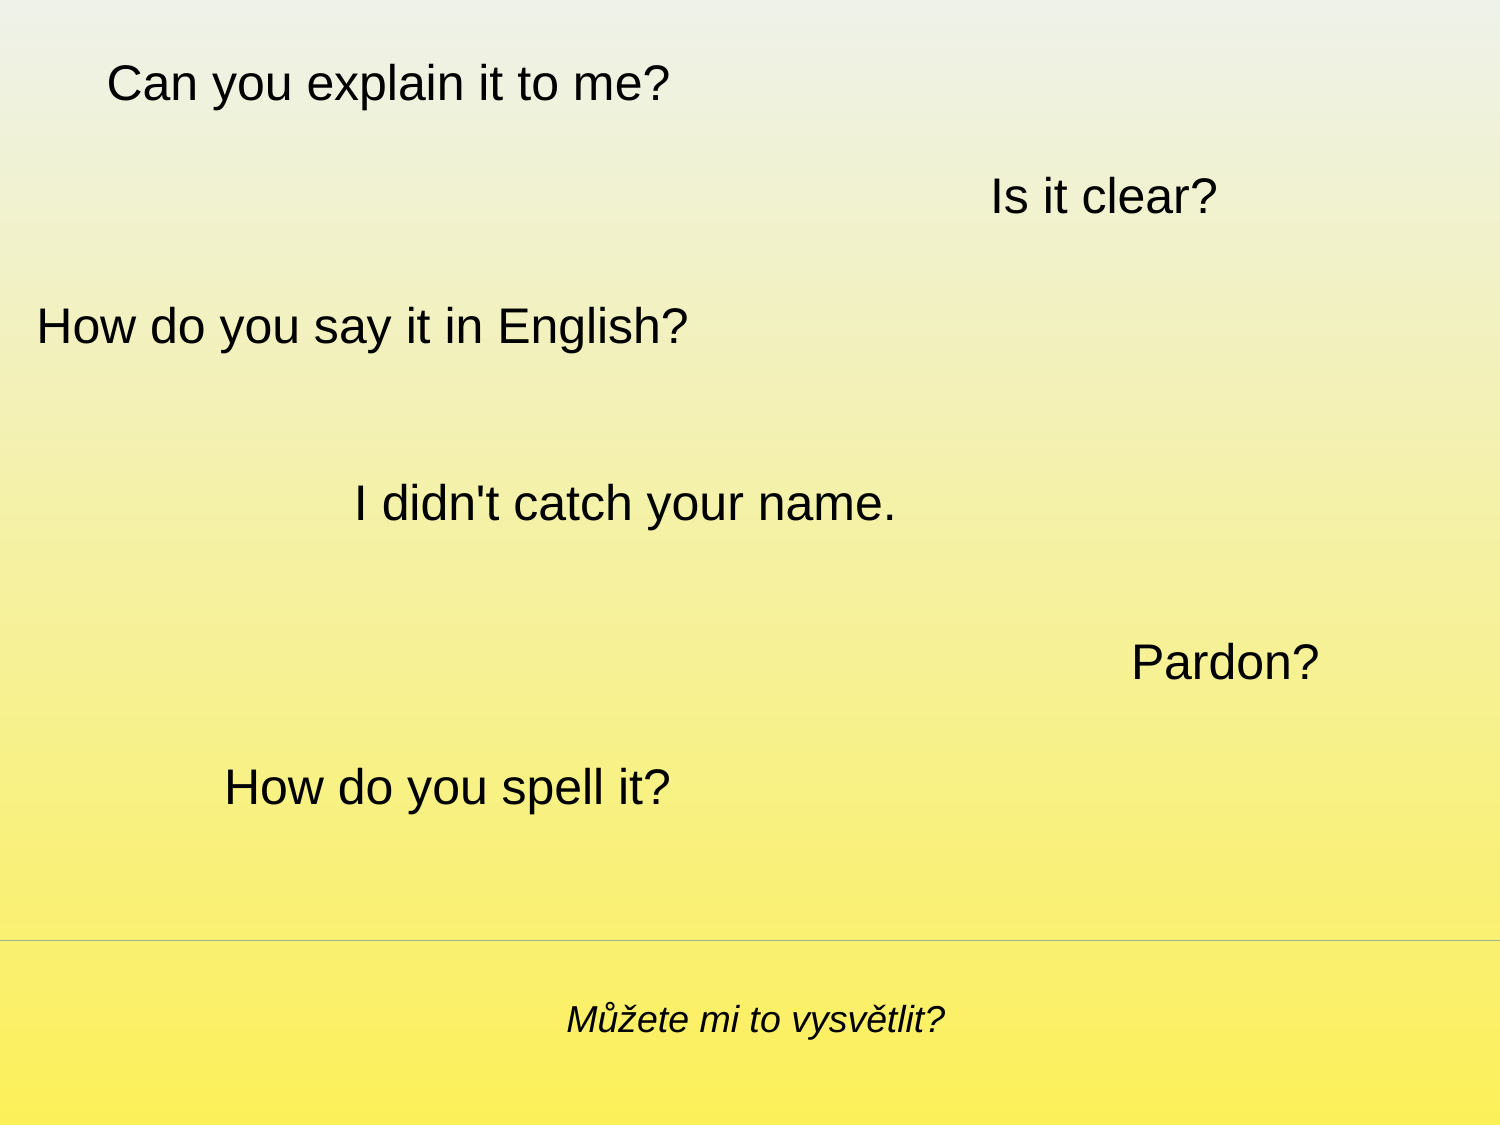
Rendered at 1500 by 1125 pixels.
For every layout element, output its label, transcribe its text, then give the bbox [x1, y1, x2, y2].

text_box Is it clear? [975, 155, 1233, 232]
text_box I didn't catch your name. [339, 462, 913, 539]
text_box Můžete mi to vysvětlit? [551, 987, 961, 1049]
text_box How do you spell it? [209, 746, 687, 823]
text_box How do you say it in English? [21, 285, 704, 362]
text_box Pardon? [1116, 621, 1471, 698]
text_box Can you explain it to me? [91, 42, 686, 119]
